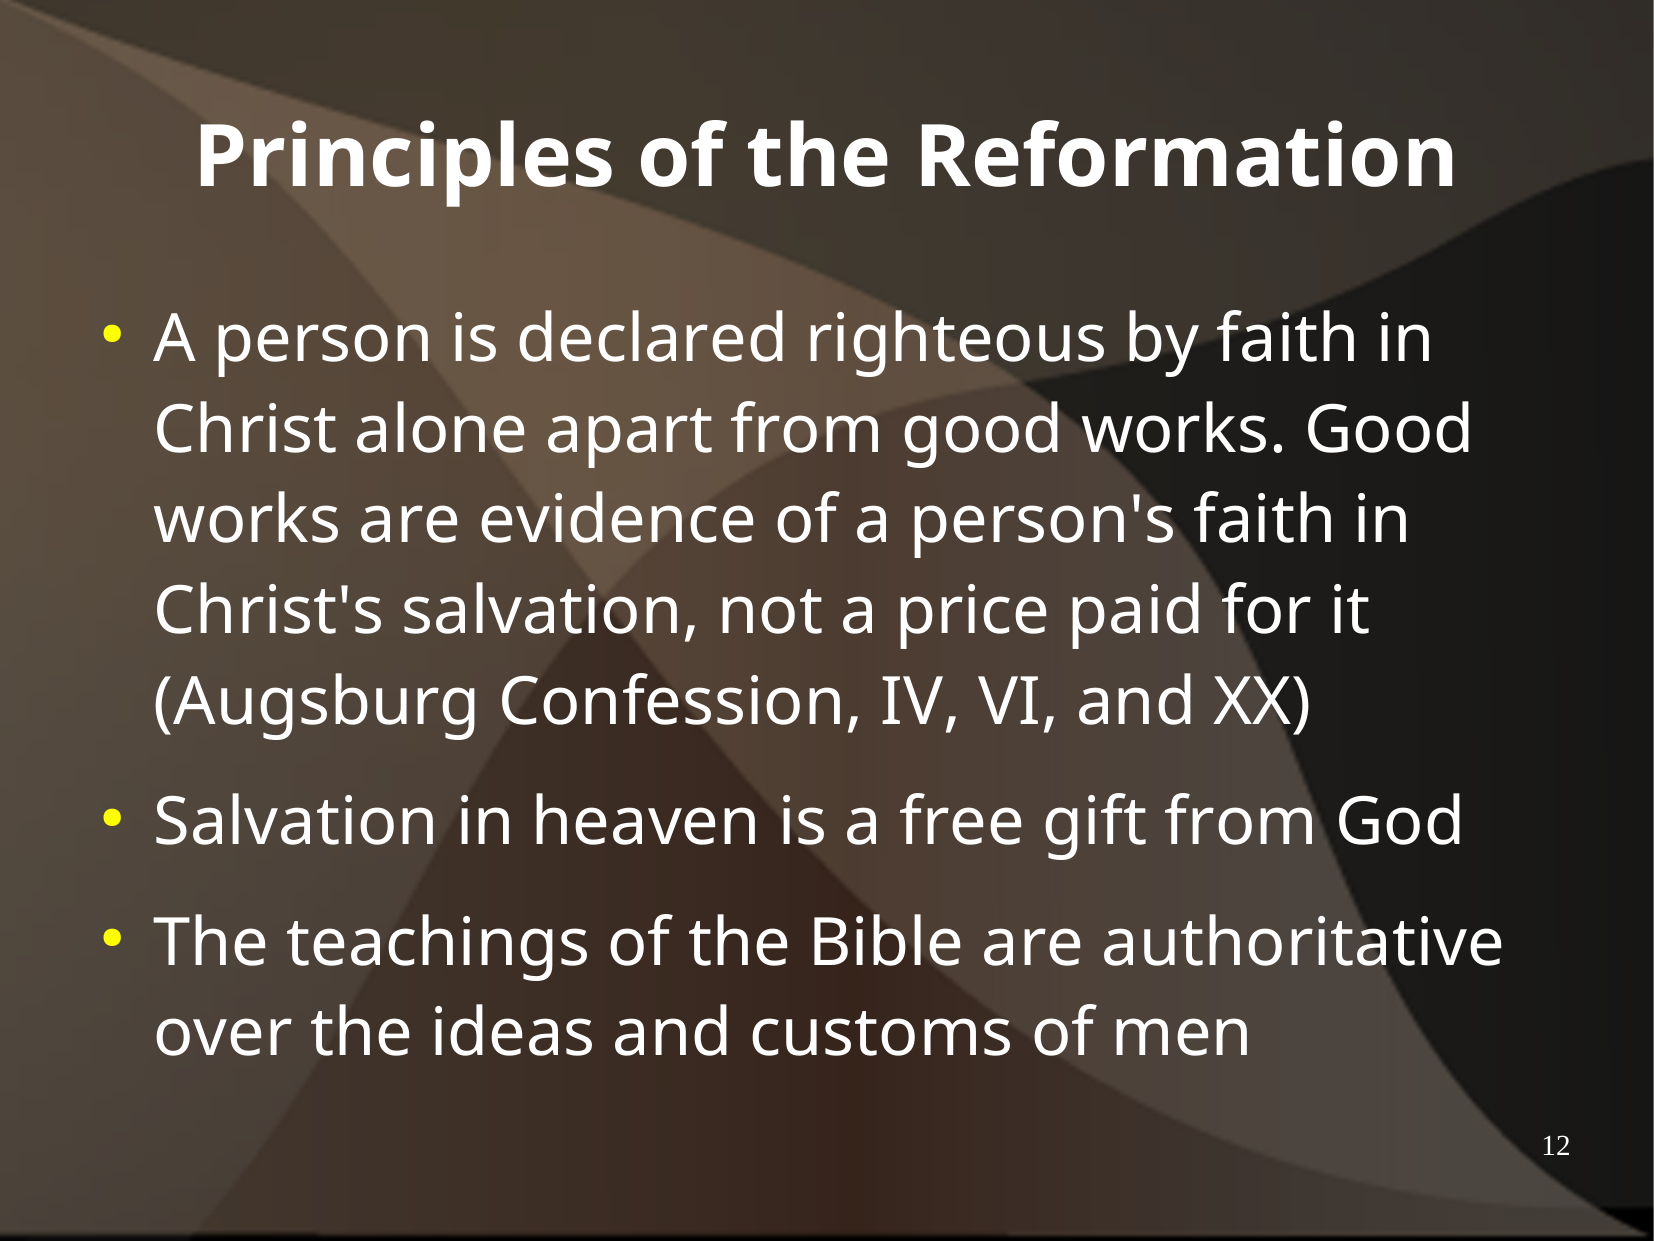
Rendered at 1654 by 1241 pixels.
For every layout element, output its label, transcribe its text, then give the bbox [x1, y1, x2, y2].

picture [0, 0, 1654, 1241]
list A person is declared righteous by faith in Christ alone apart from good works. Good works are evidence of a person's faith in Christ's salvation, not a price paid for it (Augsburg Confession, IV, VI, and XX) Salvation in heaven is a free gift from God The teachings of the Bible are authoritative over the ideas and customs of men [82, 290, 1571, 1010]
title Principles of the Reformation [82, 49, 1571, 257]
